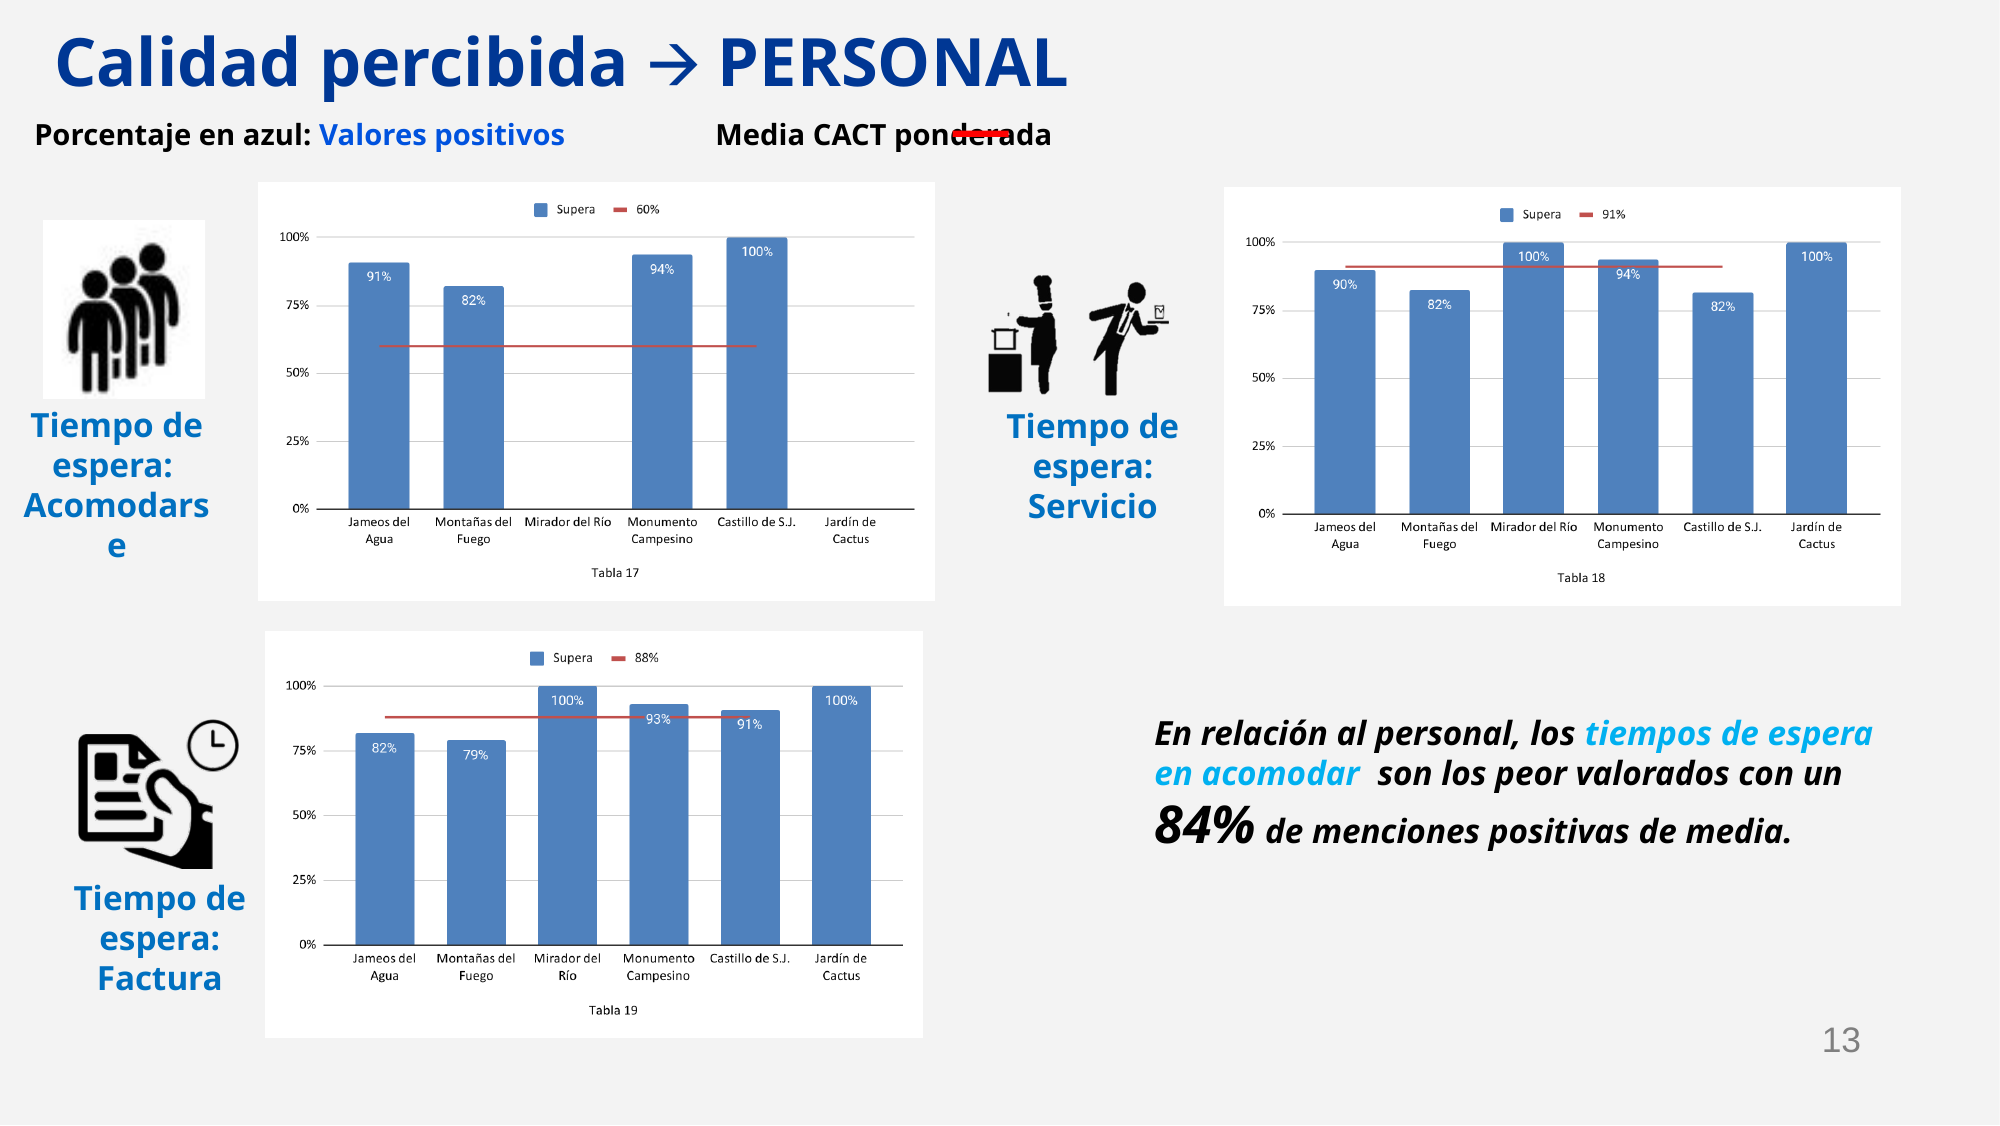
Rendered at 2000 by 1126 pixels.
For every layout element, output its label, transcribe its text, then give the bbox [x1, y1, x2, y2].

text_box En relación al personal, los tiempos de espera en acomodar son los peor valorados con un 84% de menciones positivas de media. [1139, 704, 1912, 801]
picture [258, 182, 935, 601]
picture [43, 220, 206, 399]
picture [1224, 187, 1901, 606]
text_box Porcentaje en azul: Valores positivos Media CACT ponderada [19, 109, 1988, 158]
slide_number 1 [1412, 1008, 1880, 1069]
text_box Tiempo de espera: Servicio [976, 398, 1210, 535]
picture [265, 631, 923, 1038]
text_box Tiempo de espera: Acomodarse [0, 397, 234, 534]
picture [78, 716, 240, 869]
picture [976, 268, 1174, 410]
text_box Tiempo de espera: Factura [42, 869, 265, 1006]
text_box Calidad percibida 🡪 PERSONAL [54, 0, 1225, 109]
